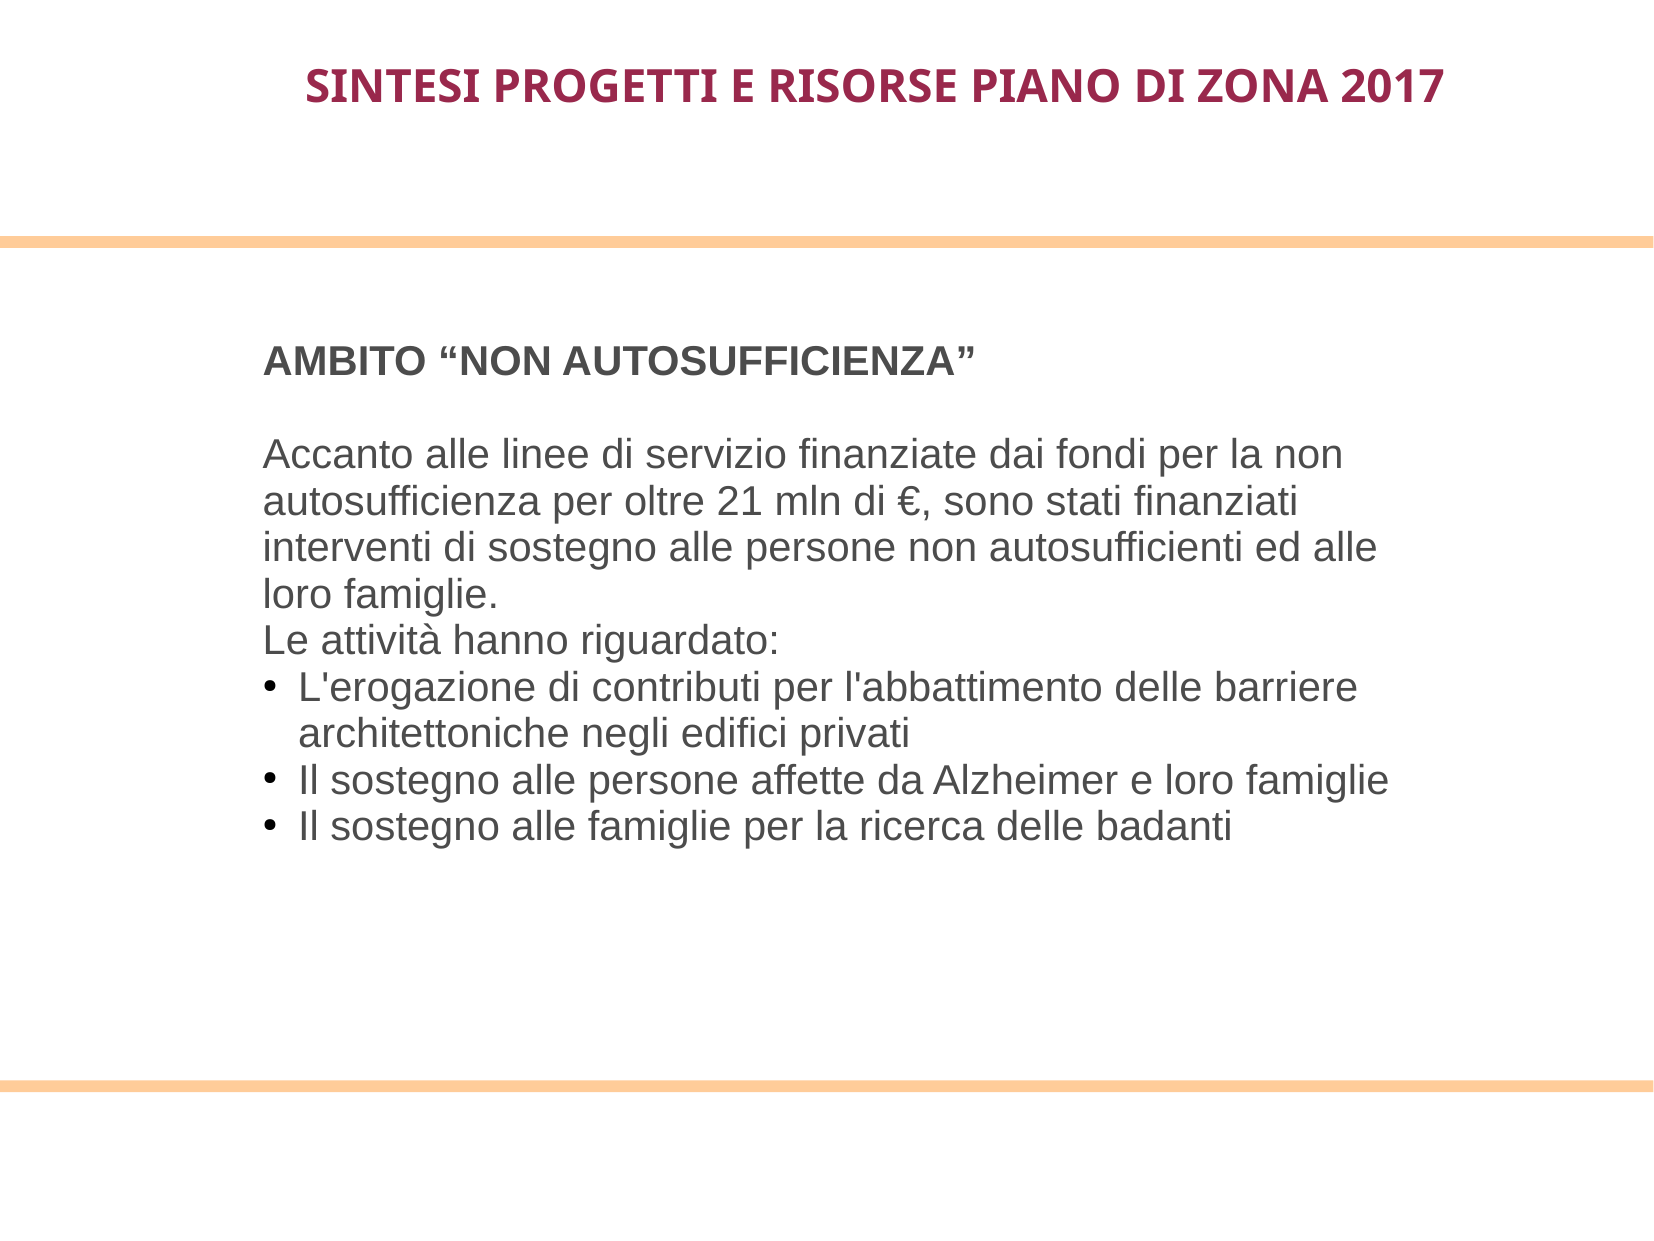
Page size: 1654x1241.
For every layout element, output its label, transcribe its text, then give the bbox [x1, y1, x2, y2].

text_box SINTESI PROGETTI E RISORSE PIANO DI ZONA 2017 [59, 23, 1619, 236]
text_box [1406, 1080, 1654, 1093]
text_box [0, 236, 1654, 248]
text_box [0, 1080, 248, 1093]
text_box SINTESI PROGETTI E RISORSE PIANO DI ZONA 2017 [59, 248, 1619, 1077]
text_box AMBITO “NON AUTOSUFFICIENZA” Accanto alle linee di servizio finanziate dai fondi per la non autosufficienza per oltre 21 mln di €, sono stati finanziati interventi di sostegno alle persone non autosufficienti ed alle loro famiglie. Le attività hanno riguardato: L'erogazione di contributi per l'abbattimento delle barriere architettoniche negli edifici privati Il sostegno alle persone affette da Alzheimer e loro famiglie Il sostegno alle famiglie per la ricerca delle badanti [248, 330, 1406, 1241]
